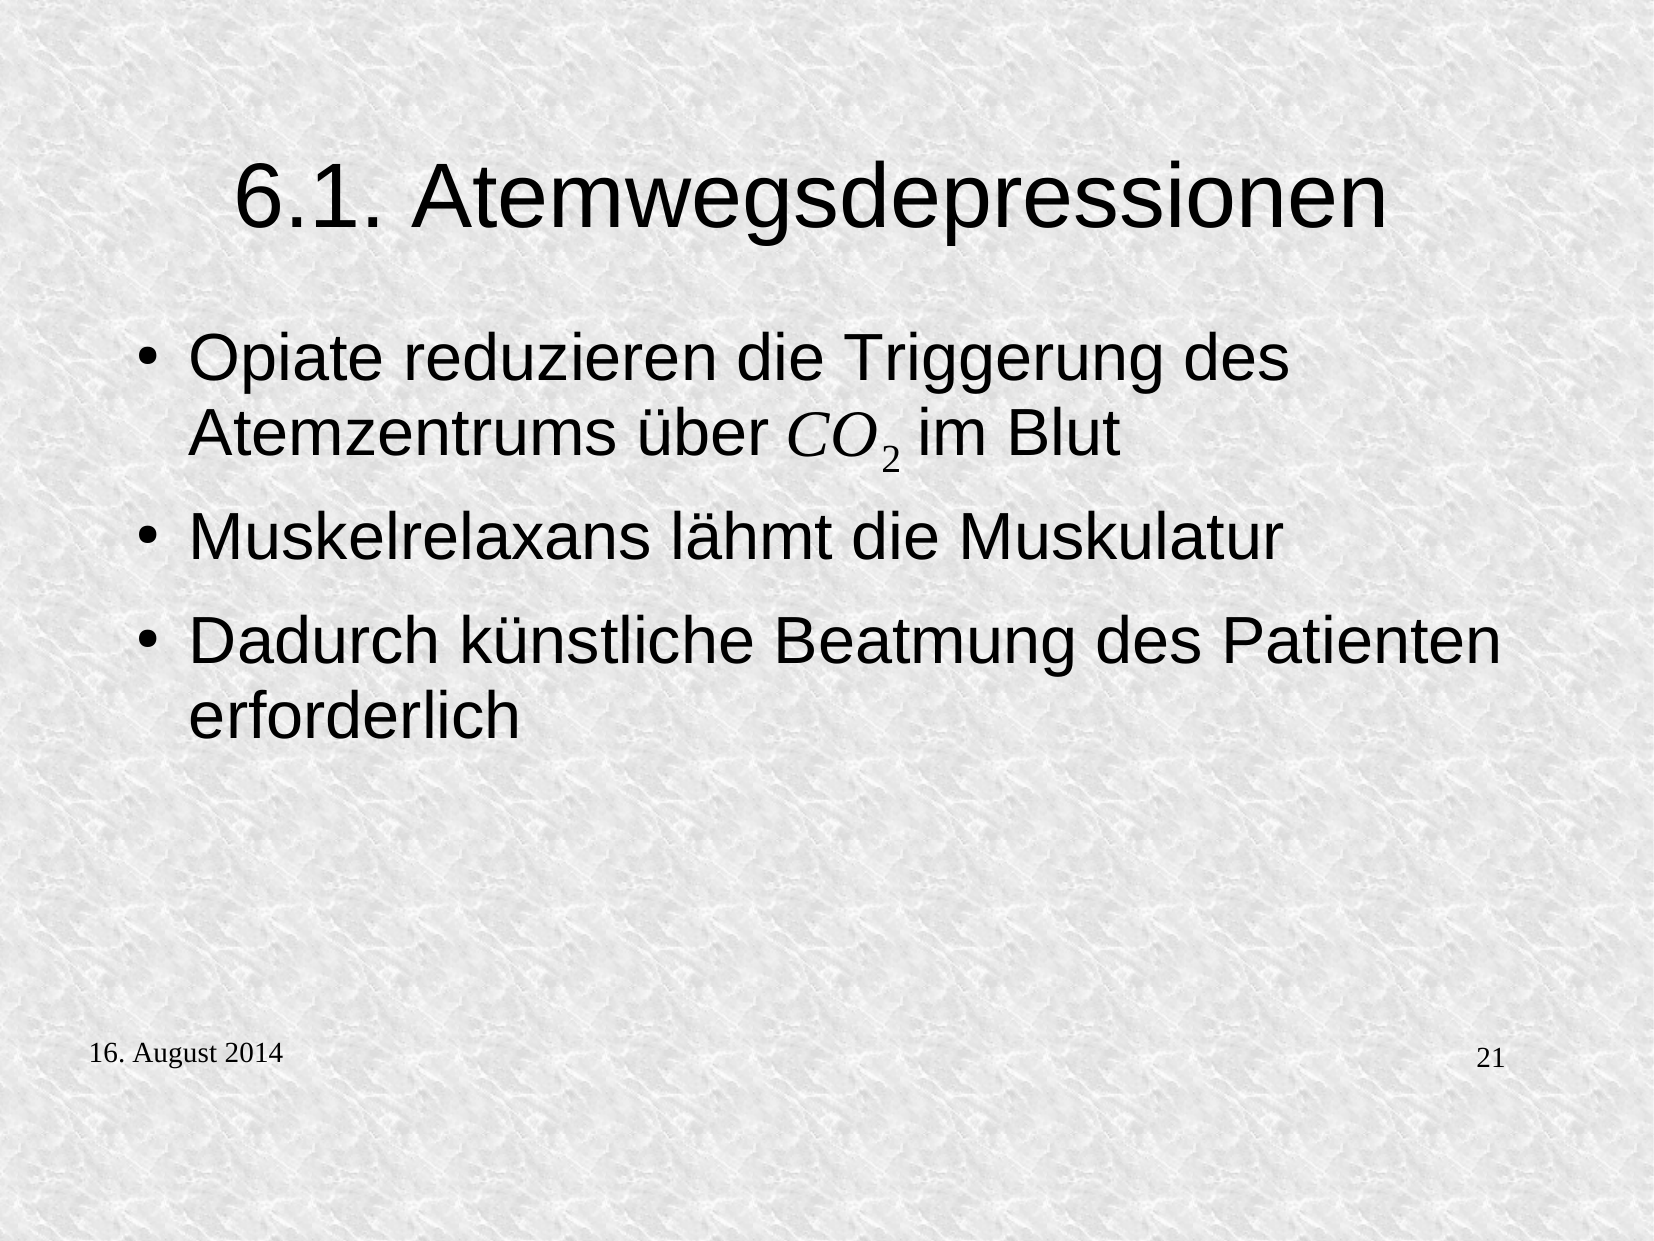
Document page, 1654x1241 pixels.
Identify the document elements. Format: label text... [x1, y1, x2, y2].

chart [779, 397, 908, 482]
title 6.1. Atemwegsdepressionen [118, 112, 1506, 281]
picture [0, 0, 1654, 1241]
list Opiate reduzieren die Triggerung des Atemzentrums über im Blut Muskelrelaxans lähmt die Muskulatur Dadurch künstliche Beatmung des Patienten erforderlich [118, 319, 1571, 945]
